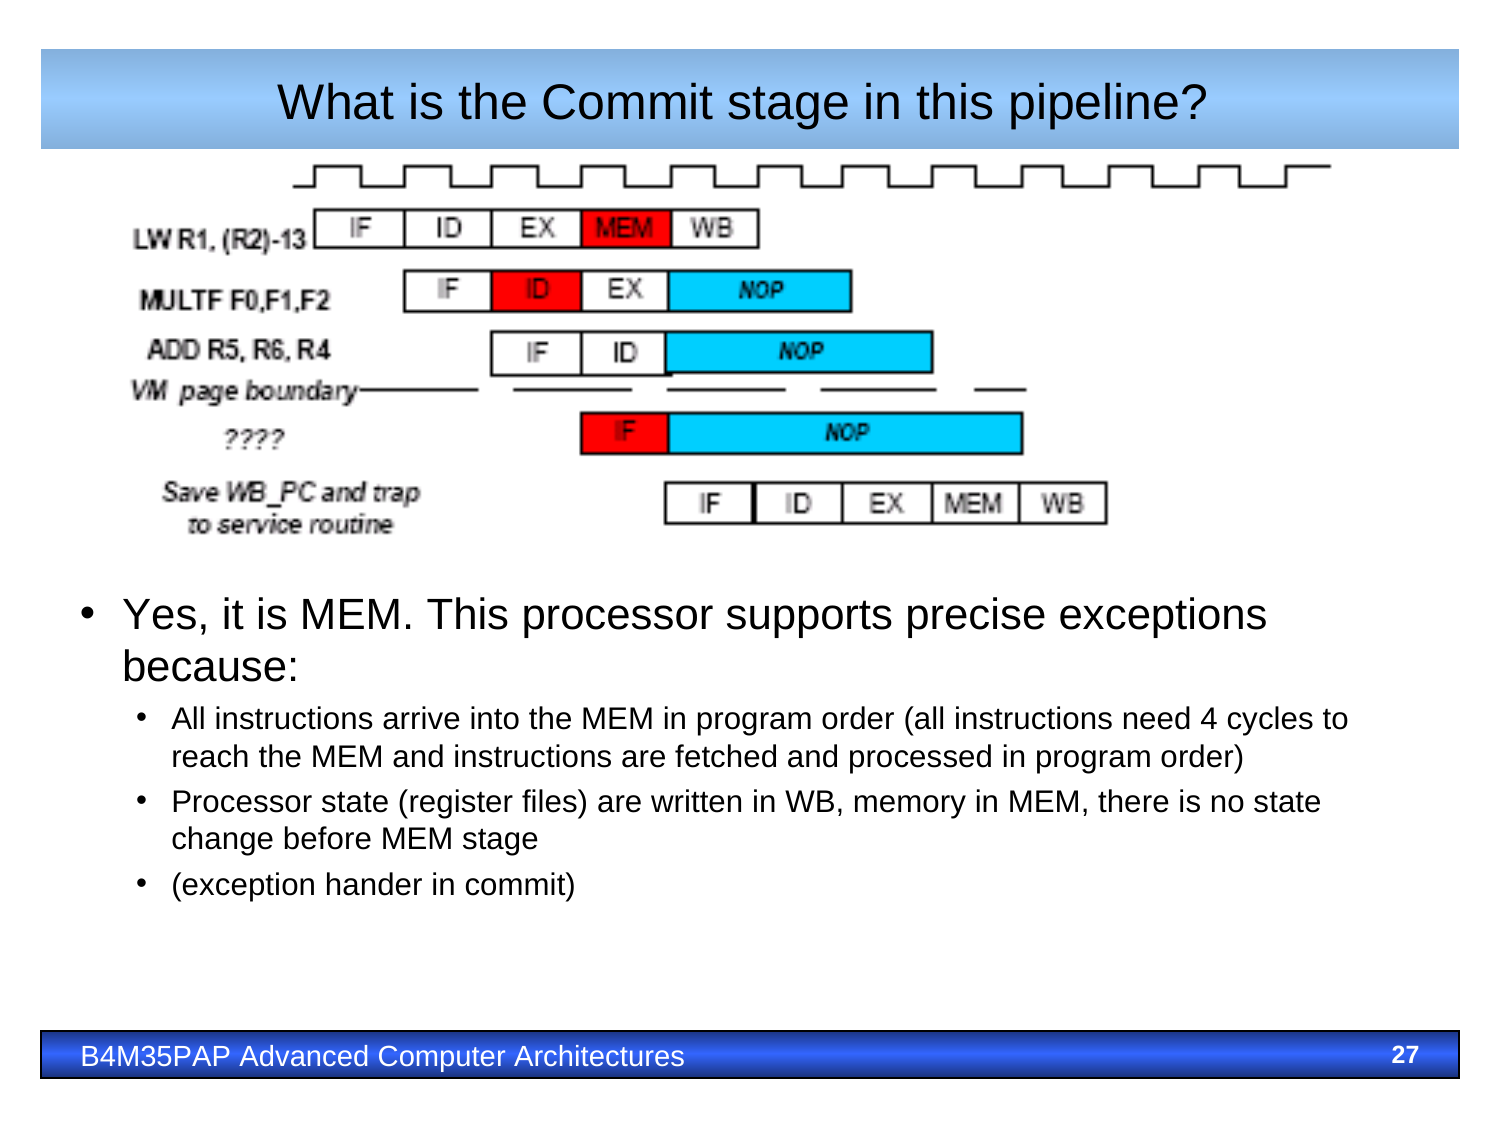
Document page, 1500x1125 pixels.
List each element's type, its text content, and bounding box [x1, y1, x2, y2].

picture [88, 160, 1355, 549]
title What is the Commit stage in this pipeline? [41, 49, 1459, 149]
list Yes, it is MEM. This processor supports precise exceptions because: All instructions arrive into the MEM in program order (all instructions need 4 cycles to reach the MEM and instructions are fetched and processed in program order) Processor state (register files) are written in WB, memory in MEM, there is no state change before MEM stage (exception hander in commit) [64, 578, 1436, 917]
